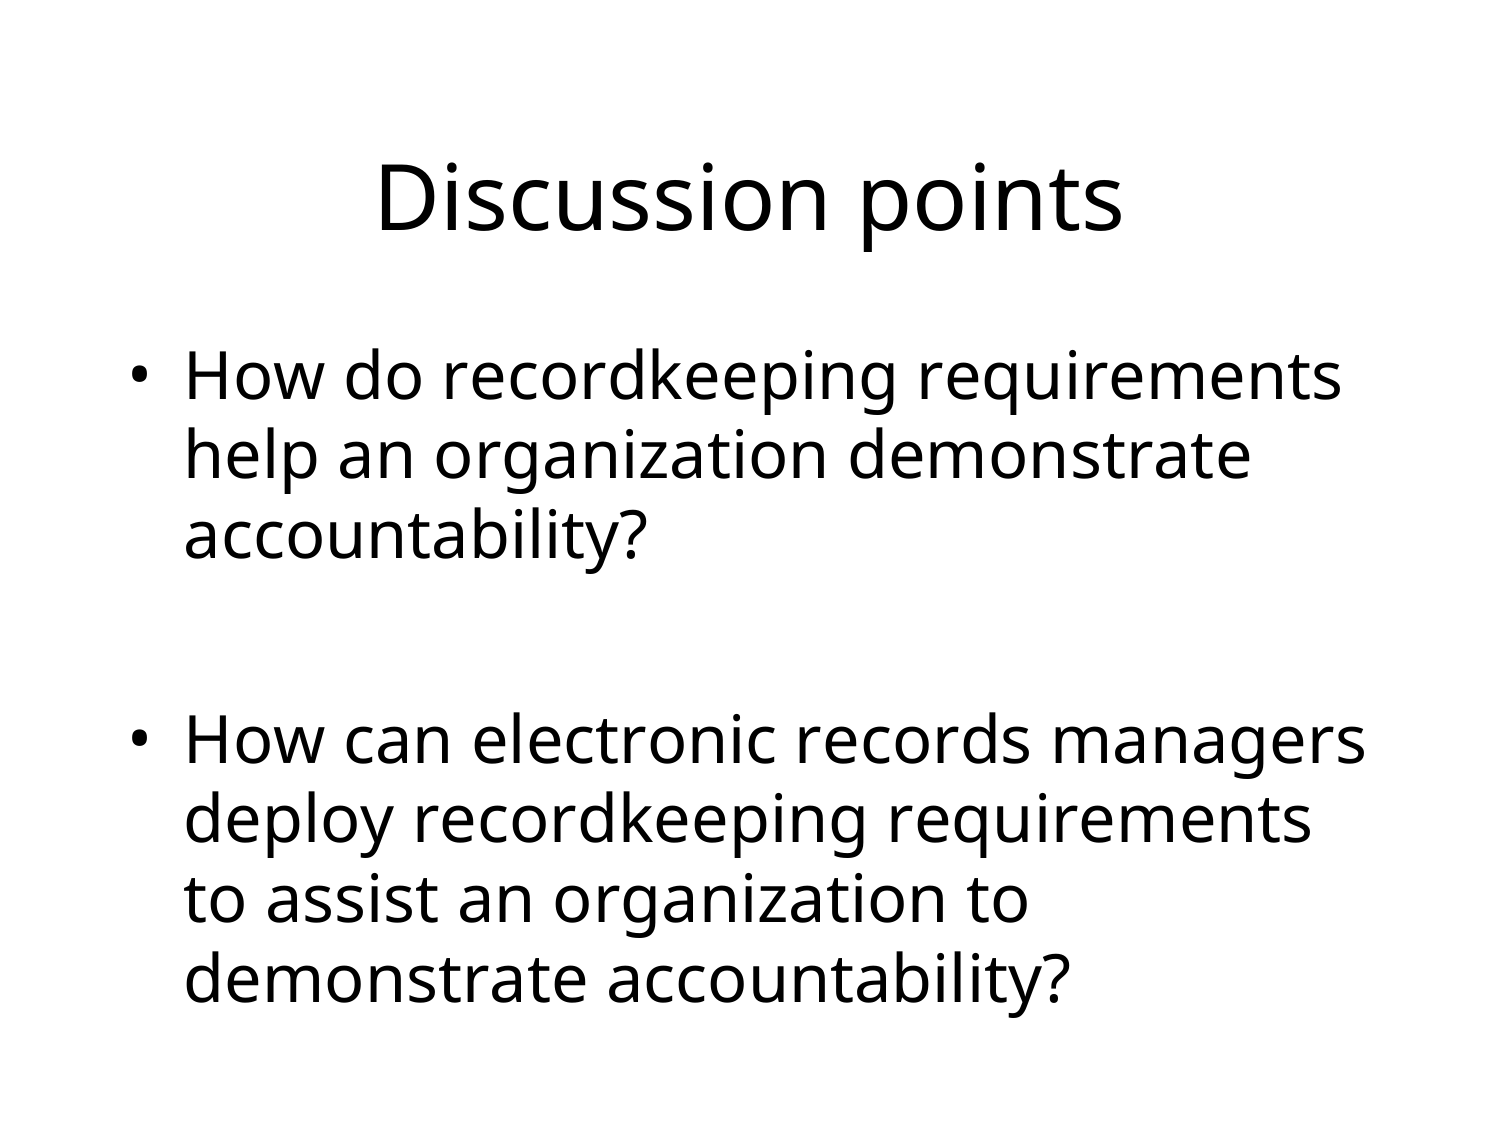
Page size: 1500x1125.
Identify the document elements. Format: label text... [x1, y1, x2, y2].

list How do recordkeeping requirements help an organization demonstrate accountability? How can electronic records managers deploy recordkeeping requirements to assist an organization to demonstrate accountability? [112, 324, 1388, 1125]
title Discussion points [112, 99, 1388, 288]
